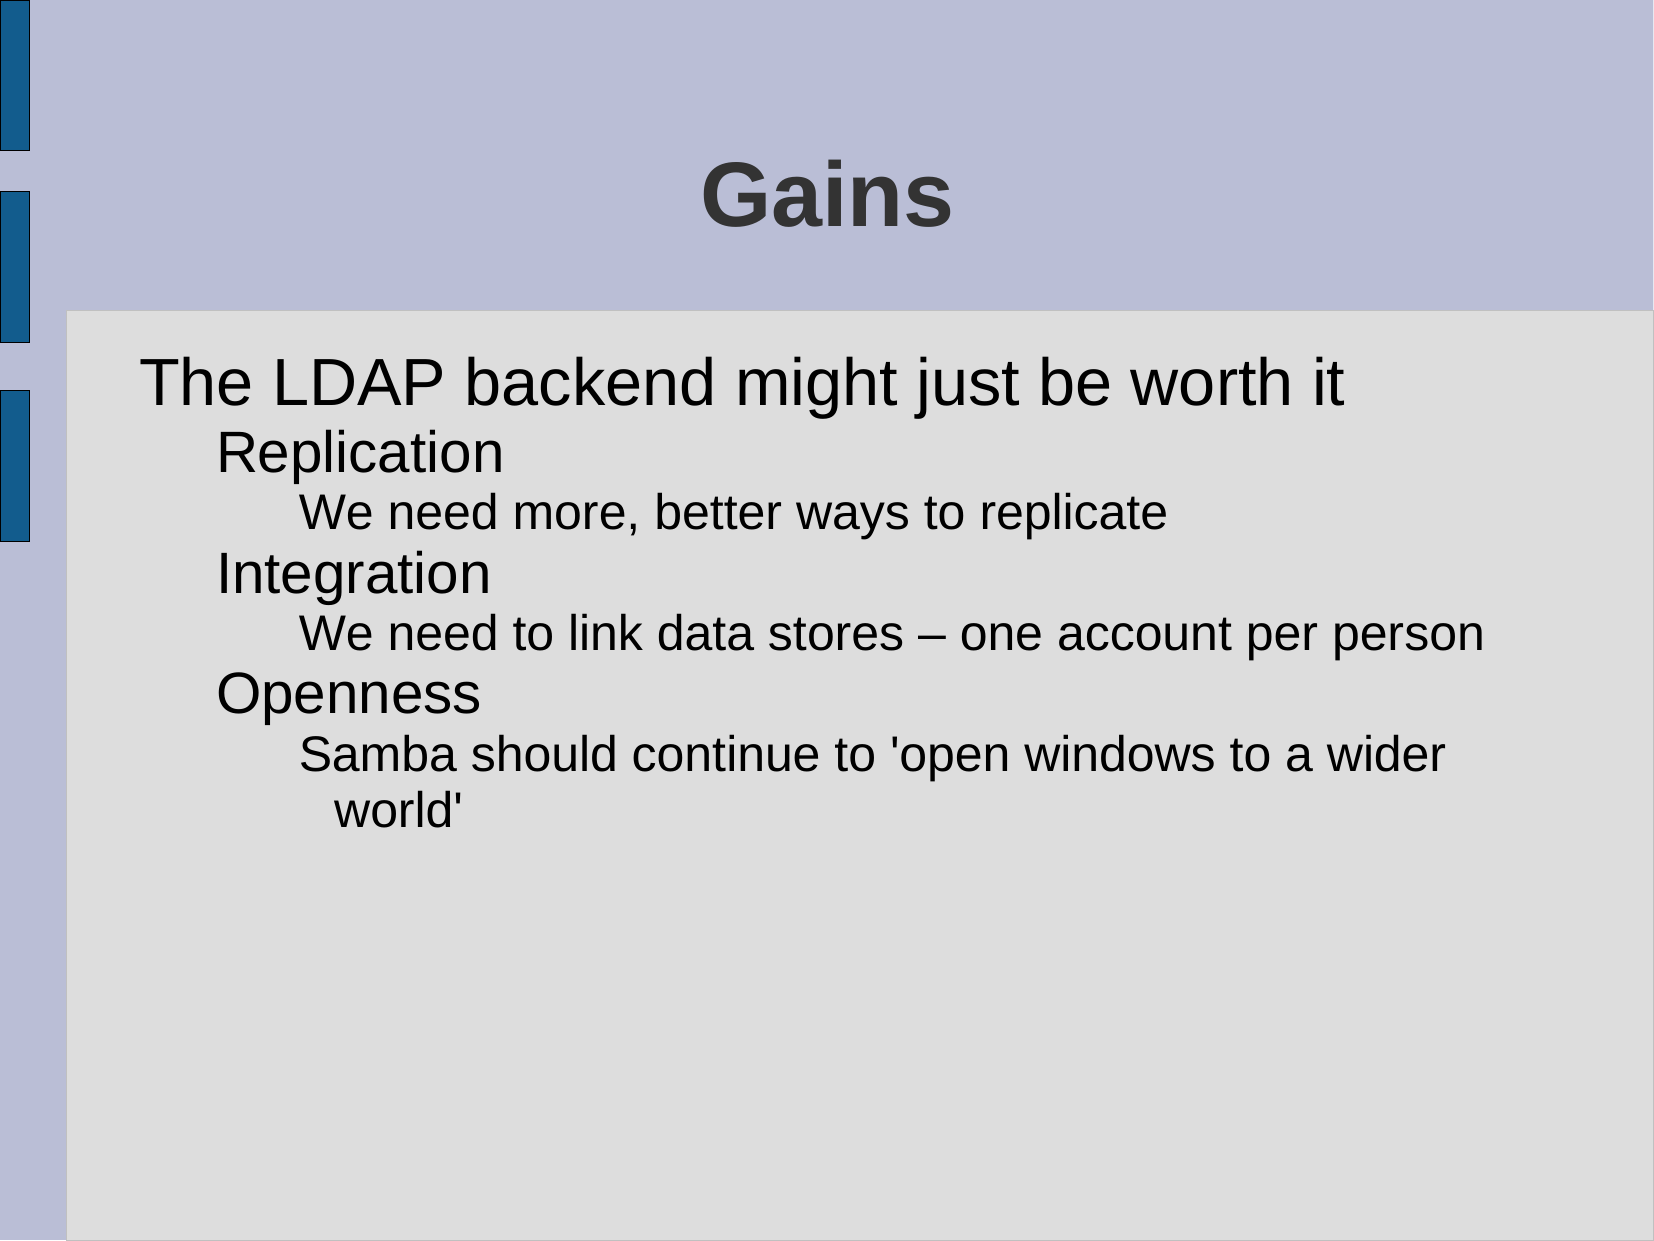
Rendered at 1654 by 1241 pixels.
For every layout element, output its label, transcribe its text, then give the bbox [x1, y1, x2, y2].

title Gains [121, 91, 1534, 299]
list The LDAP backend might just be worth it Replication We need more, better ways to replicate Integration We need to link data stores – one account per person Openness Samba should continue to 'open windows to a wider world' [121, 344, 1534, 1127]
